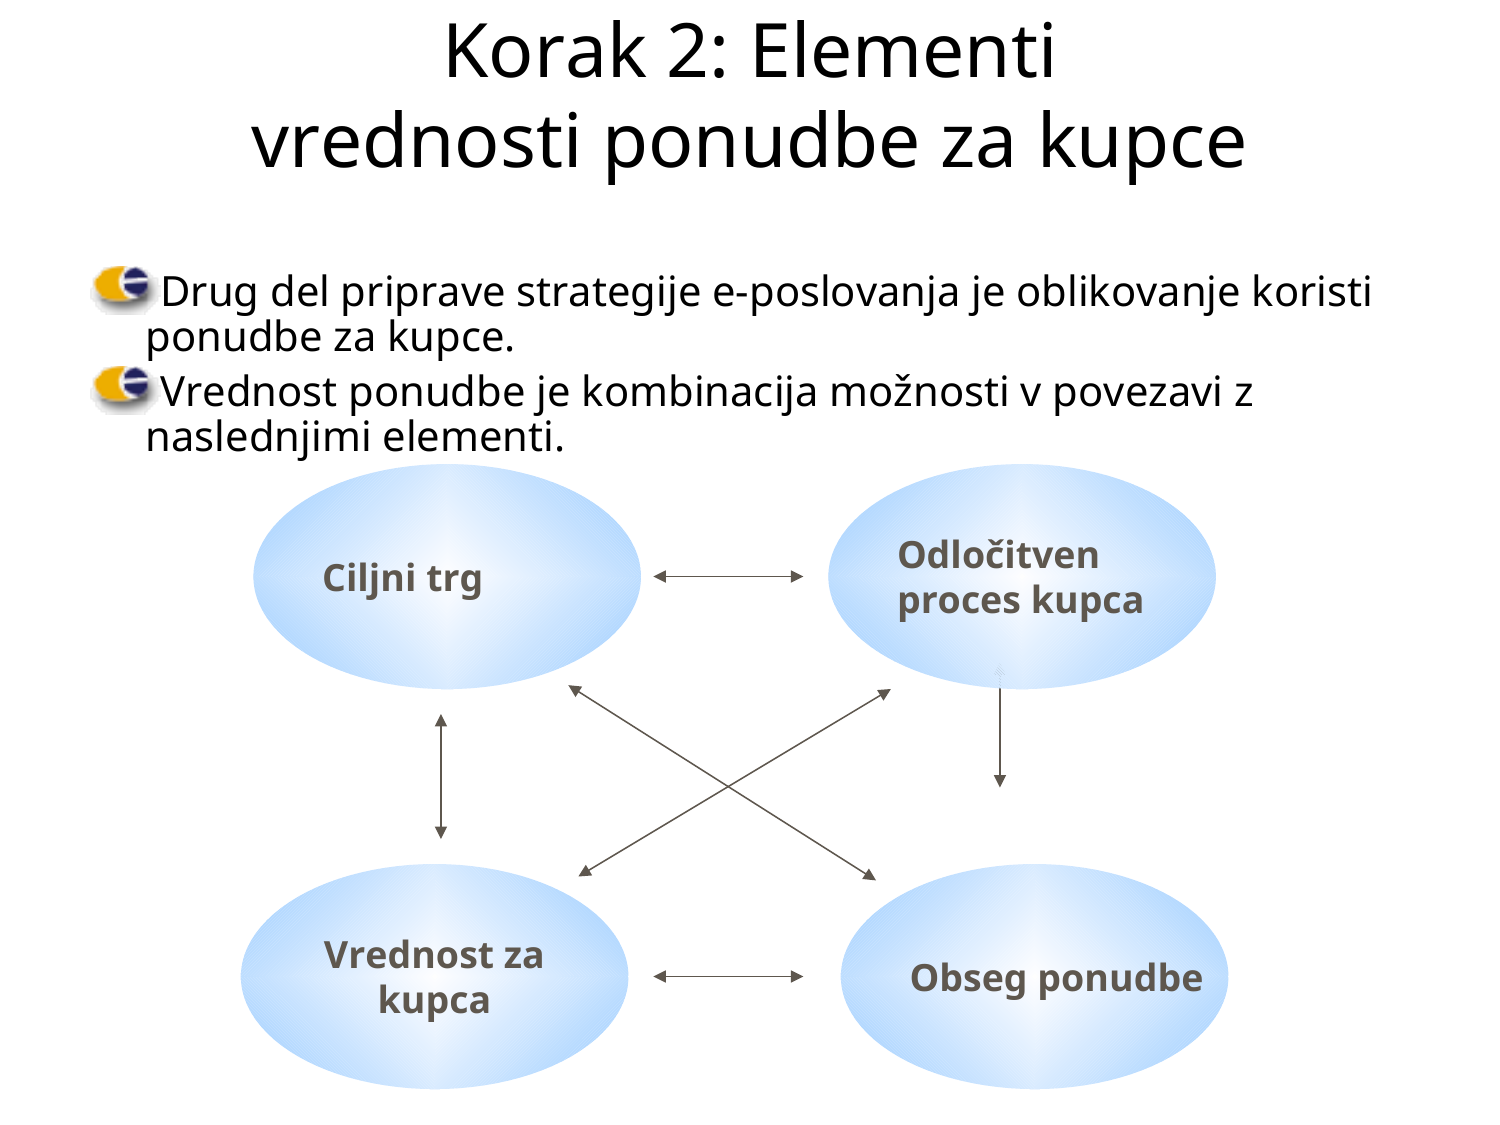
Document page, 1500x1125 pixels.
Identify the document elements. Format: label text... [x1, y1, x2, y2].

text_box Obseg ponudbe [840, 864, 1229, 1090]
text_box Odločitven proces kupca [828, 484, 1216, 690]
list Drug del priprave strategije e-poslovanja je oblikovanje koristi ponudbe za kupce. Vrednost ponudbe je kombinacija možnosti v povezavi z naslednjimi elementi. [74, 262, 1417, 484]
text_box Ciljni trg [253, 484, 641, 690]
title Korak 2: Elementi vrednosti ponudbe za kupce [0, 0, 1500, 191]
text_box Vrednost za kupca [240, 864, 629, 1090]
